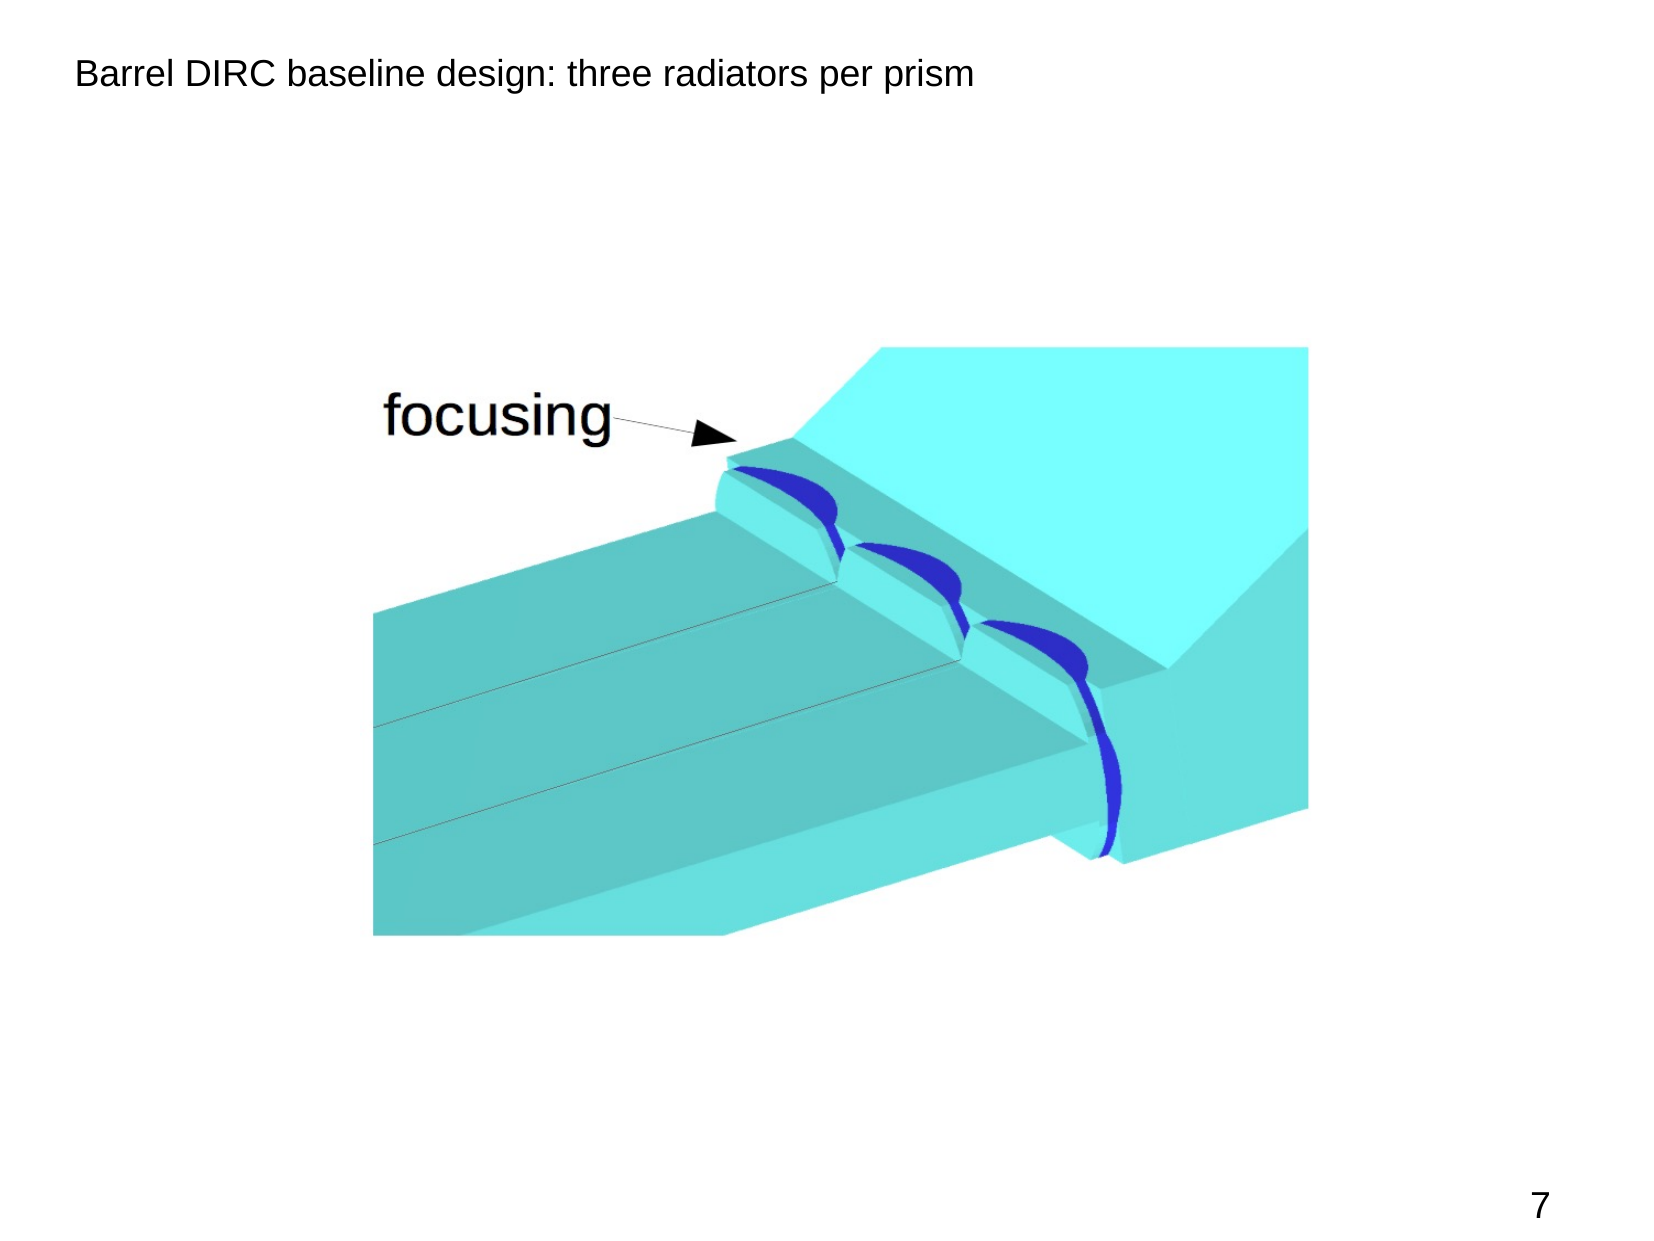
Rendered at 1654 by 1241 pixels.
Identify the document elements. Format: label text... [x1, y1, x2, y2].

picture [360, 338, 1315, 946]
text_box Barrel DIRC baseline design: three radiators per prism [59, 45, 991, 106]
